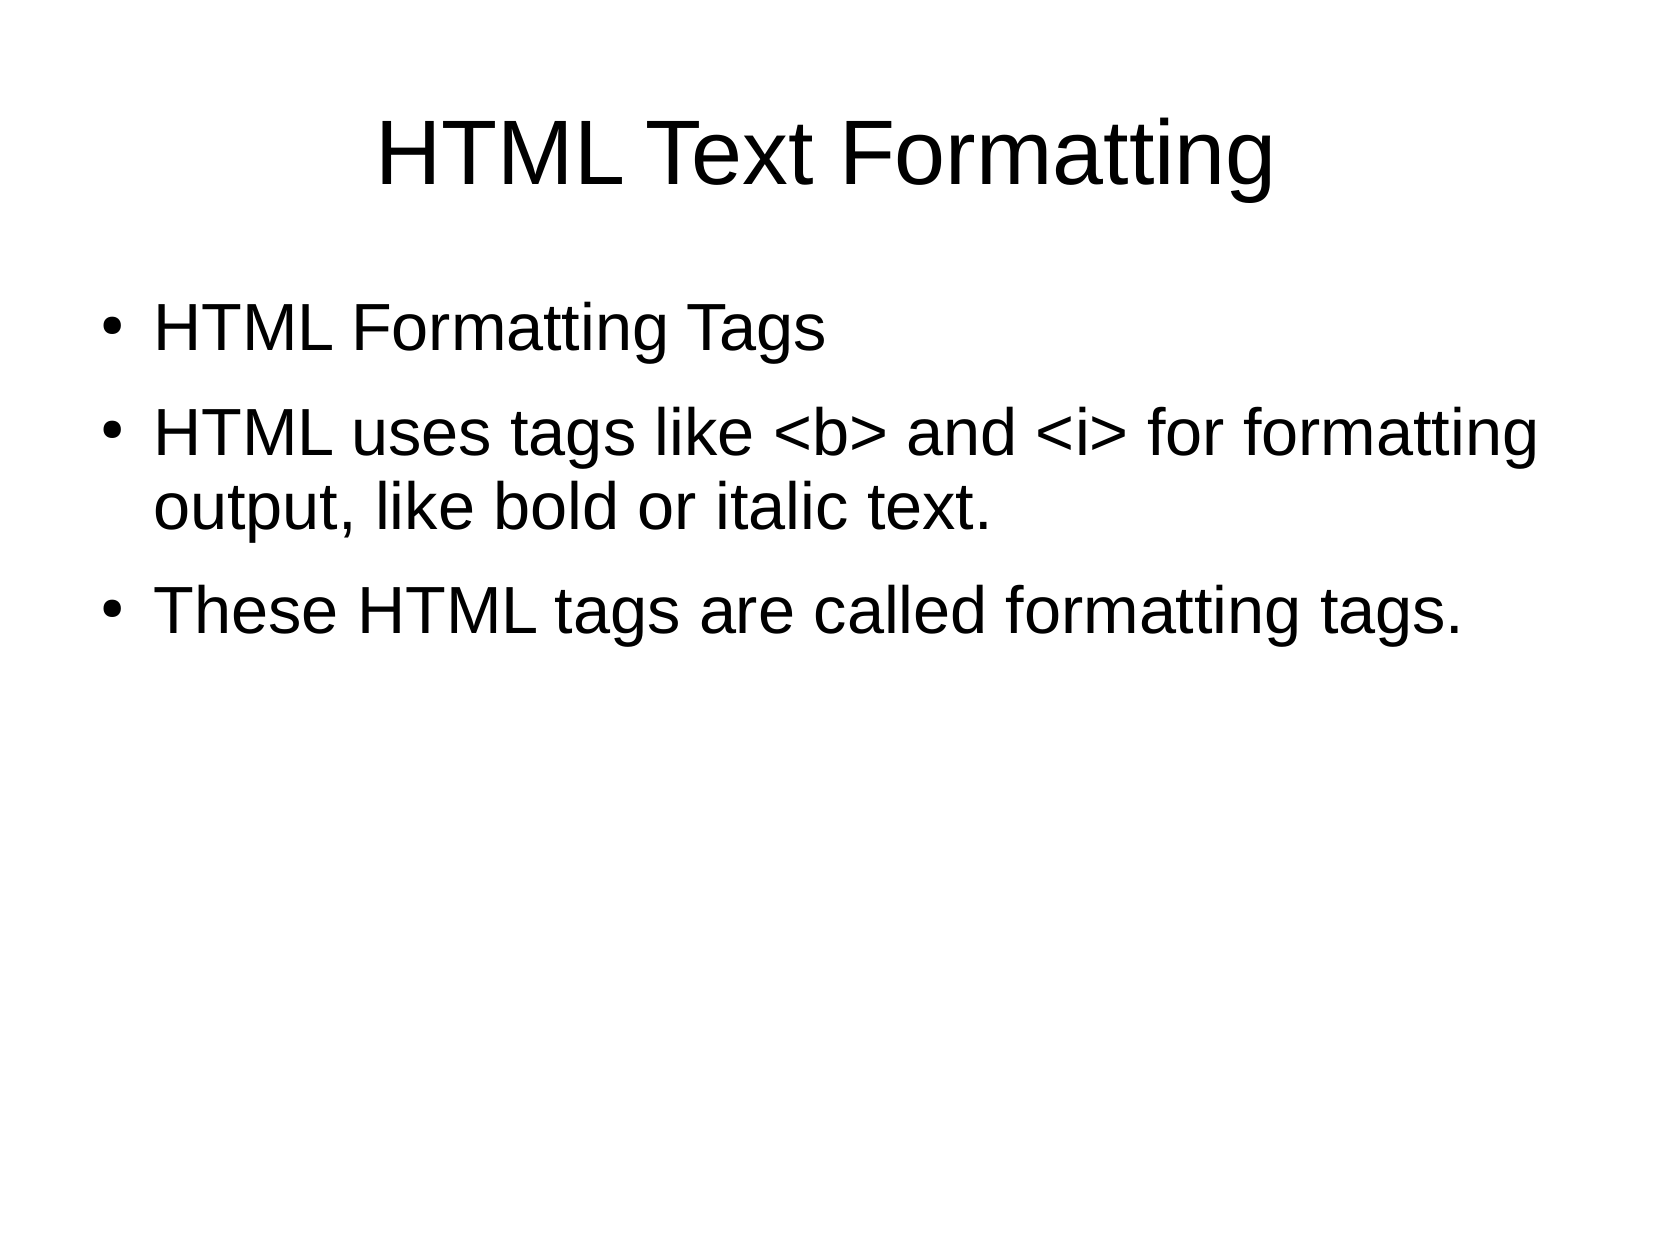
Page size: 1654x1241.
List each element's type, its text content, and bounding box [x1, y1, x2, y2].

list HTML Formatting Tags HTML uses tags like <b> and <i> for formatting output, like bold or italic text. These HTML tags are called formatting tags. [82, 290, 1571, 1109]
title HTML Text Formatting [82, 56, 1571, 250]
